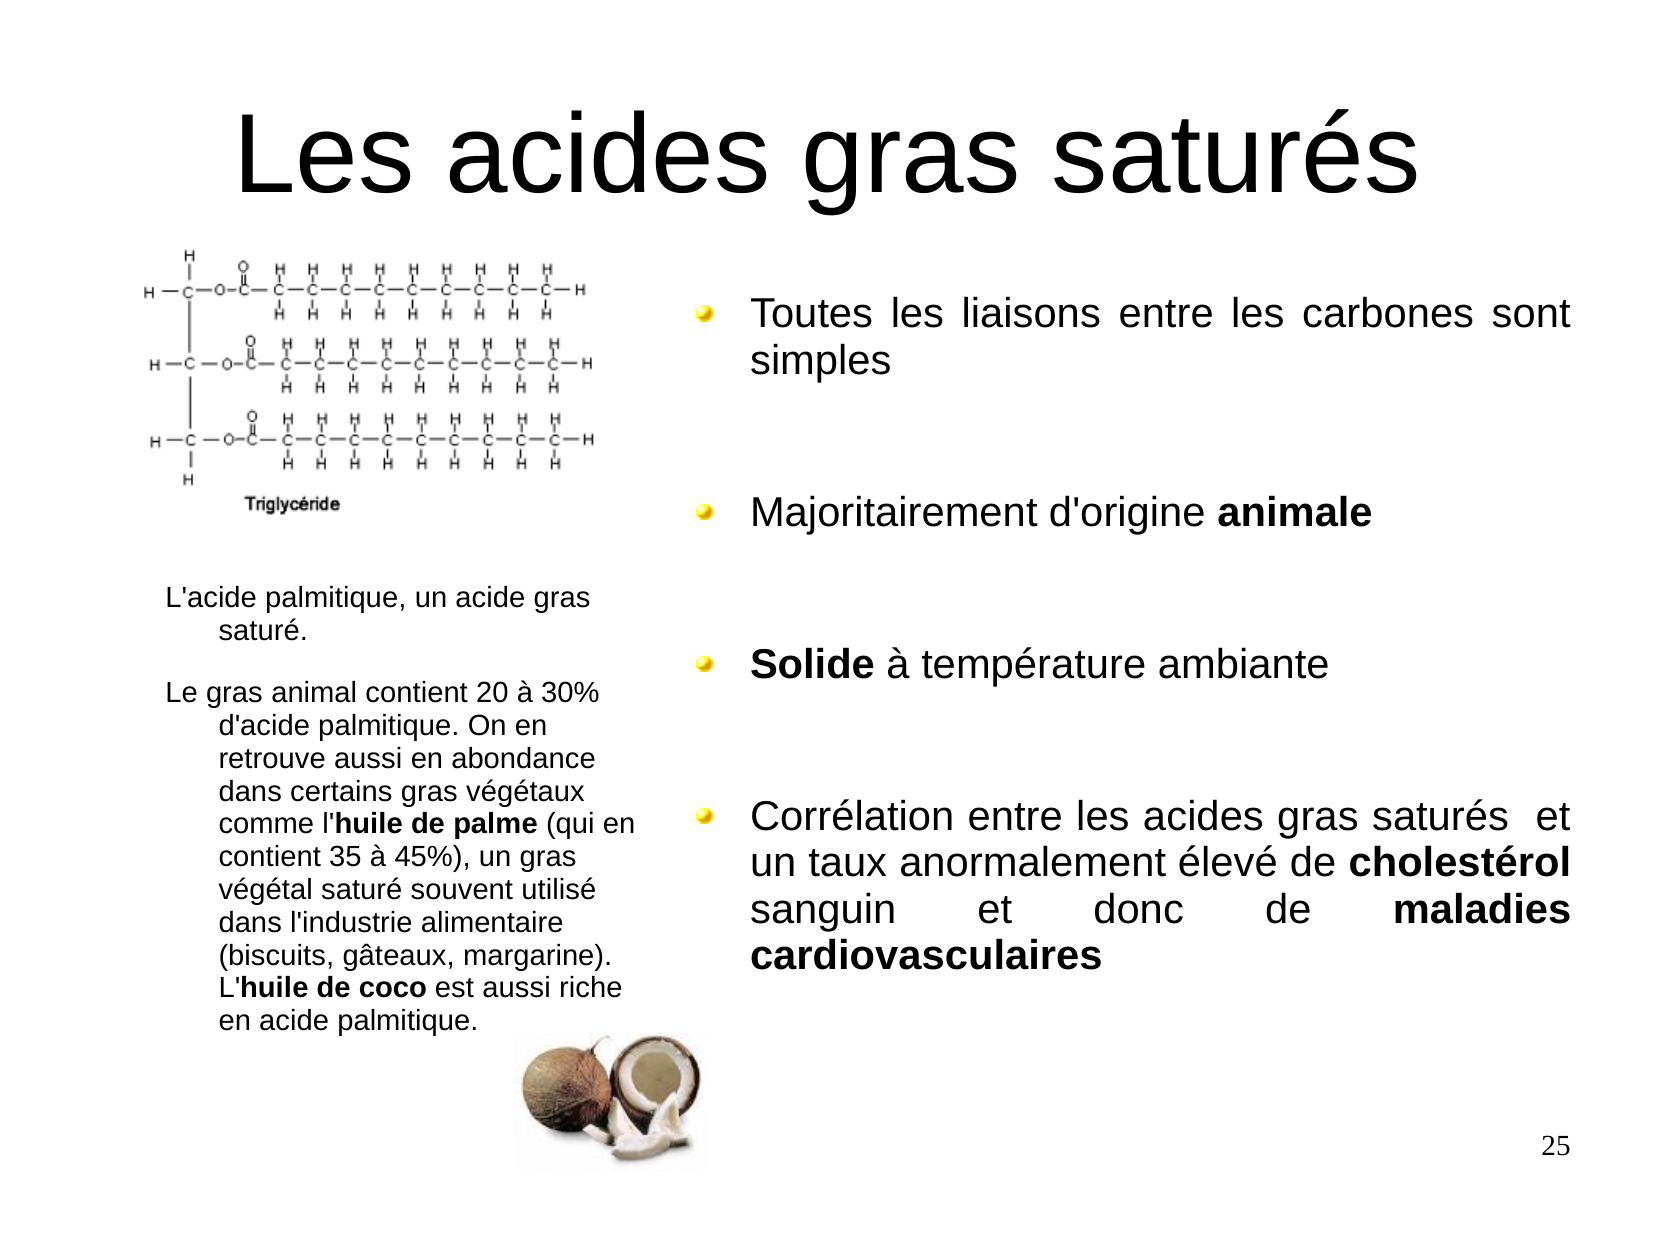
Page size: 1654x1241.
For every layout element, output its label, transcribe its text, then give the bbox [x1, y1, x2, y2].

list Toutes les liaisons entre les carbones sont simples Majoritairement d'origine animale Solide à température ambiante Corrélation entre les acides gras saturés et un taux anormalement élevé de cholestérol sanguin et donc de maladies cardiovasculaires [679, 290, 1572, 1196]
picture [514, 1033, 709, 1173]
title Les acides gras saturés [82, 49, 1571, 257]
list L'acide palmitique, un acide gras saturé. Le gras animal contient 20 à 30% d'acide palmitique. On en retrouve aussi en abondance dans certains gras végétaux comme l'huile de palme (qui en contient 35 à 45%), un gras végétal saturé souvent utilisé dans l'industrie alimentaire (biscuits, gâteaux, margarine). L'huile de coco est aussi riche en acide palmitique. [147, 581, 650, 1039]
picture [118, 231, 606, 532]
